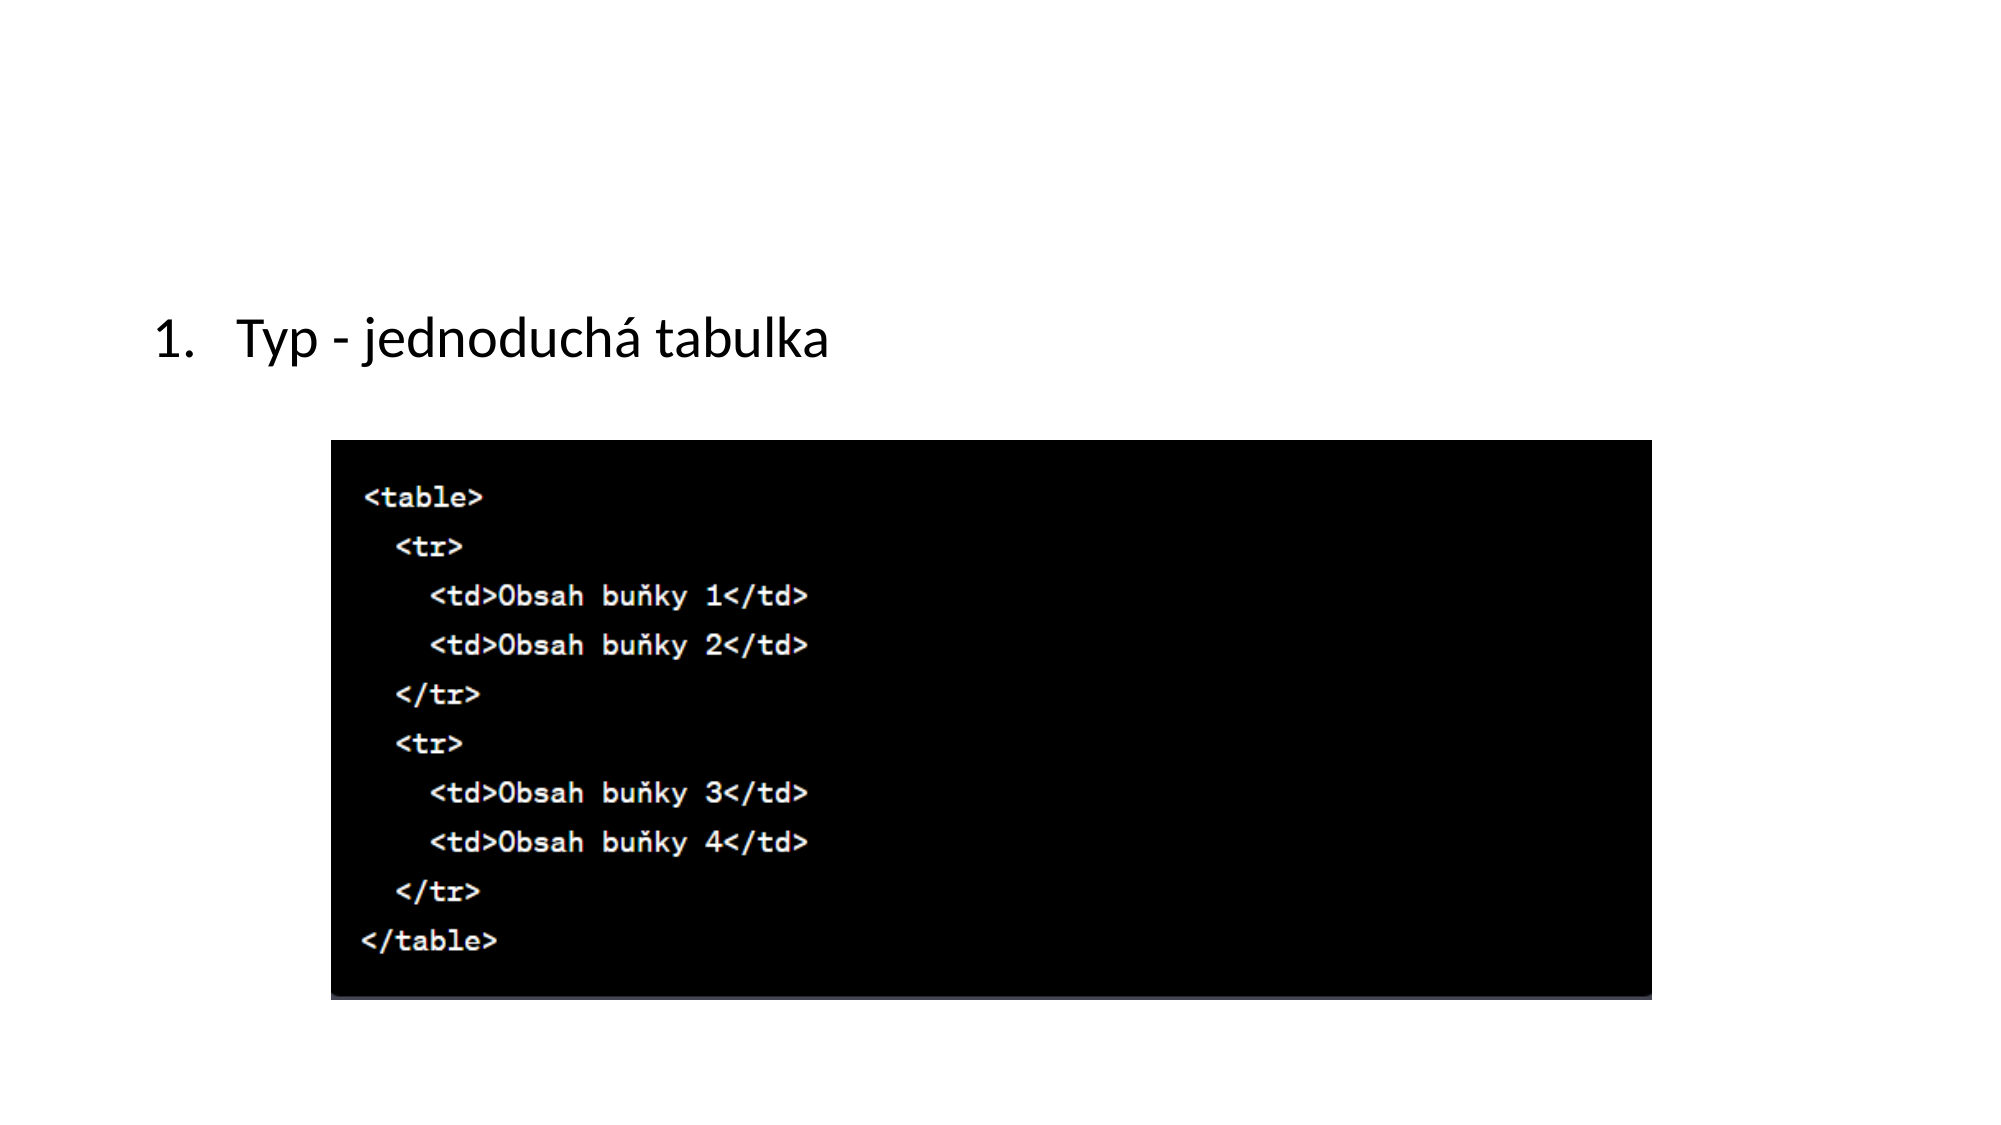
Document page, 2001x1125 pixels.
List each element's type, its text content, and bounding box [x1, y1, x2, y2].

list Typ - jednoduchá tabulka [137, 299, 1863, 1014]
picture [331, 440, 1652, 1000]
